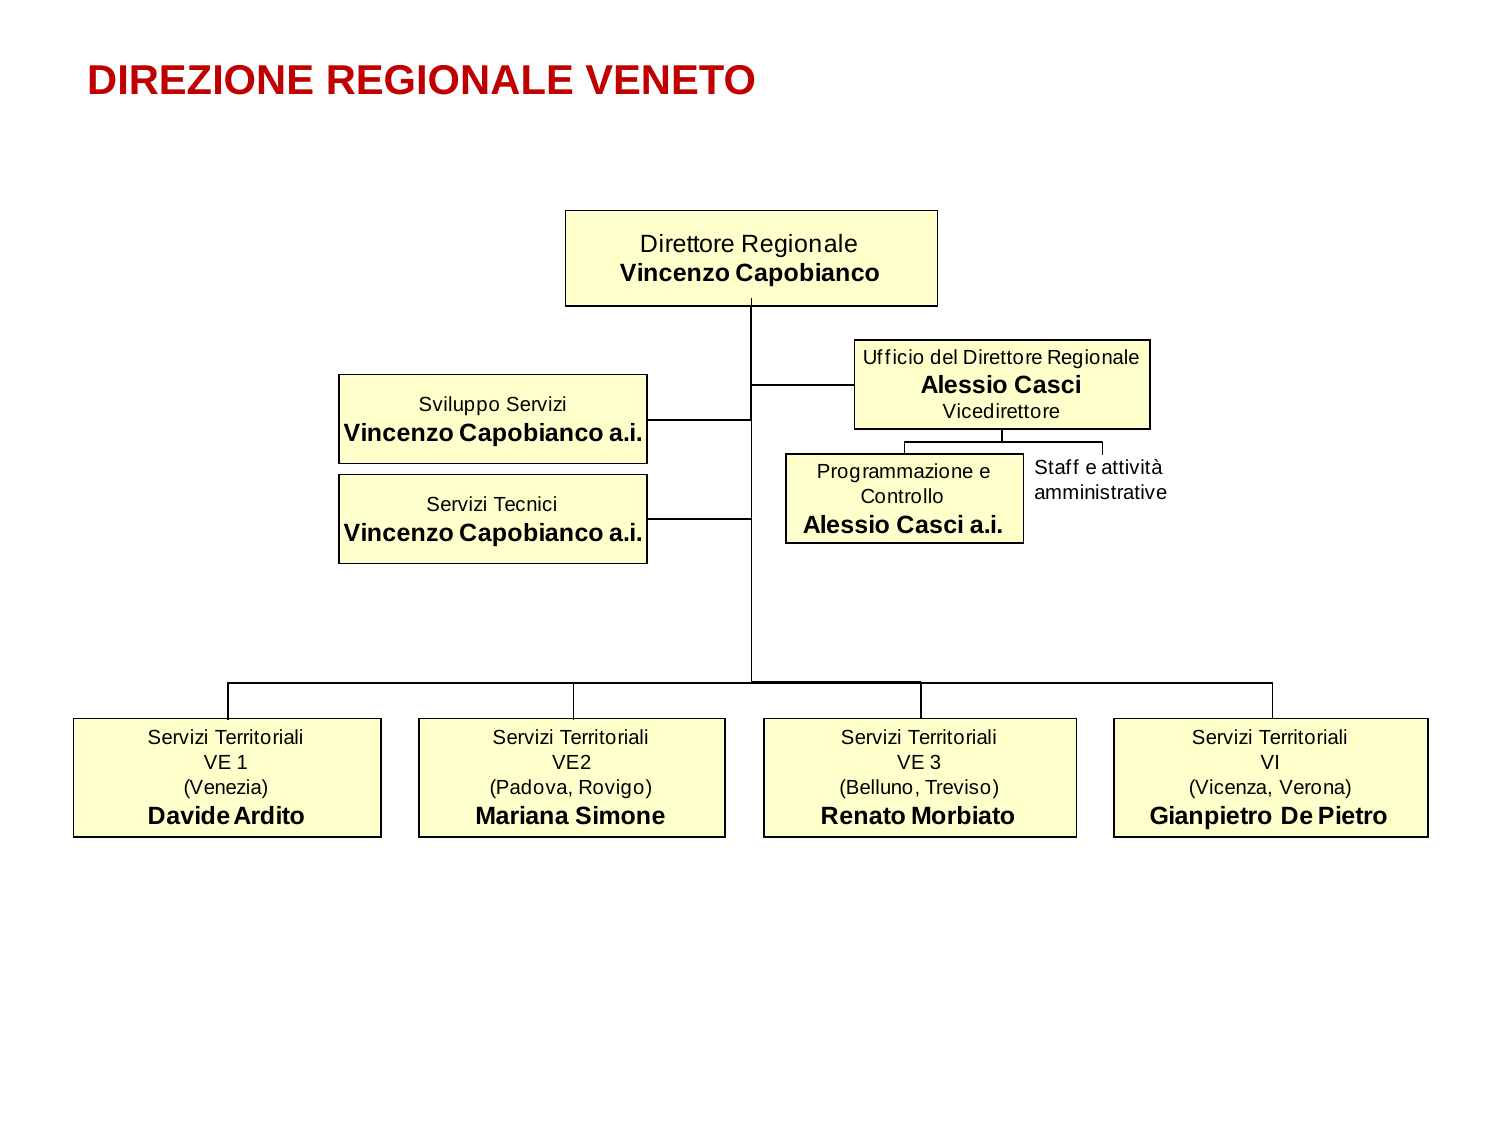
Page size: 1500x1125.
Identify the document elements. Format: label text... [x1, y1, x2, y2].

title DIREZIONE REGIONALE VENETO [72, 45, 1462, 128]
picture [71, 208, 1429, 838]
